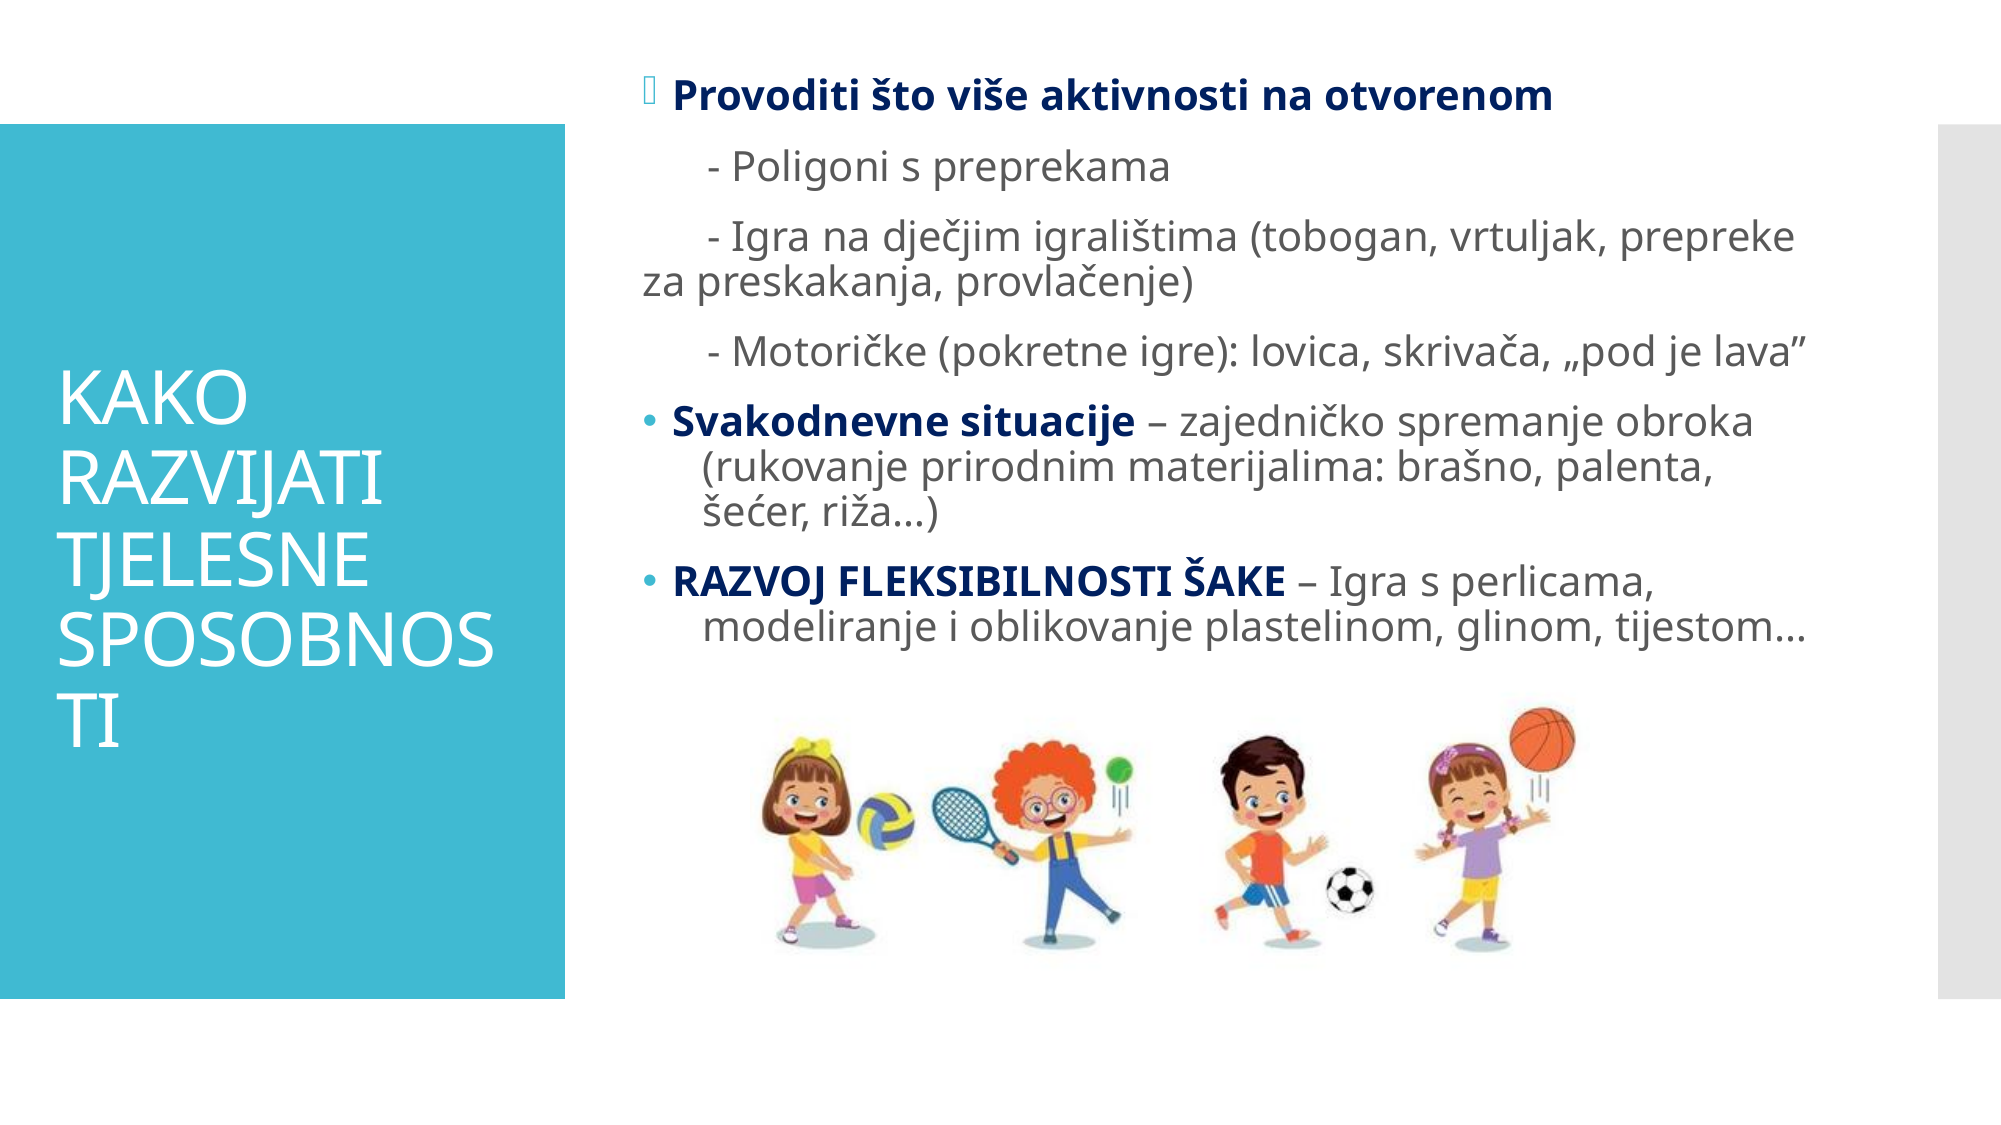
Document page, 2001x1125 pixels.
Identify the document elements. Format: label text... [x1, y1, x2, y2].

list Provoditi što više aktivnosti na otvorenom - Poligoni s preprekama - Igra na dječjim igralištima (tobogan, vrtuljak, prepreke za preskakanja, provlačenje) - Motoričke (pokretne igre): lovica, skrivača, „pod je lava” Svakodnevne situacije – zajedničko spremanje obroka (rukovanje prirodnim materijalima: brašno, palenta, šećer, riža…) RAZVOJ FLEKSIBILNOSTI ŠAKE – Igra s perlicama, modeliranje i oblikovanje plastelinom, glinom, tijestom… [627, 37, 1835, 688]
title KAKO RAZVIJATI TJELESNE SPOSOBNOSTI [41, 184, 548, 940]
picture [750, 668, 1590, 981]
